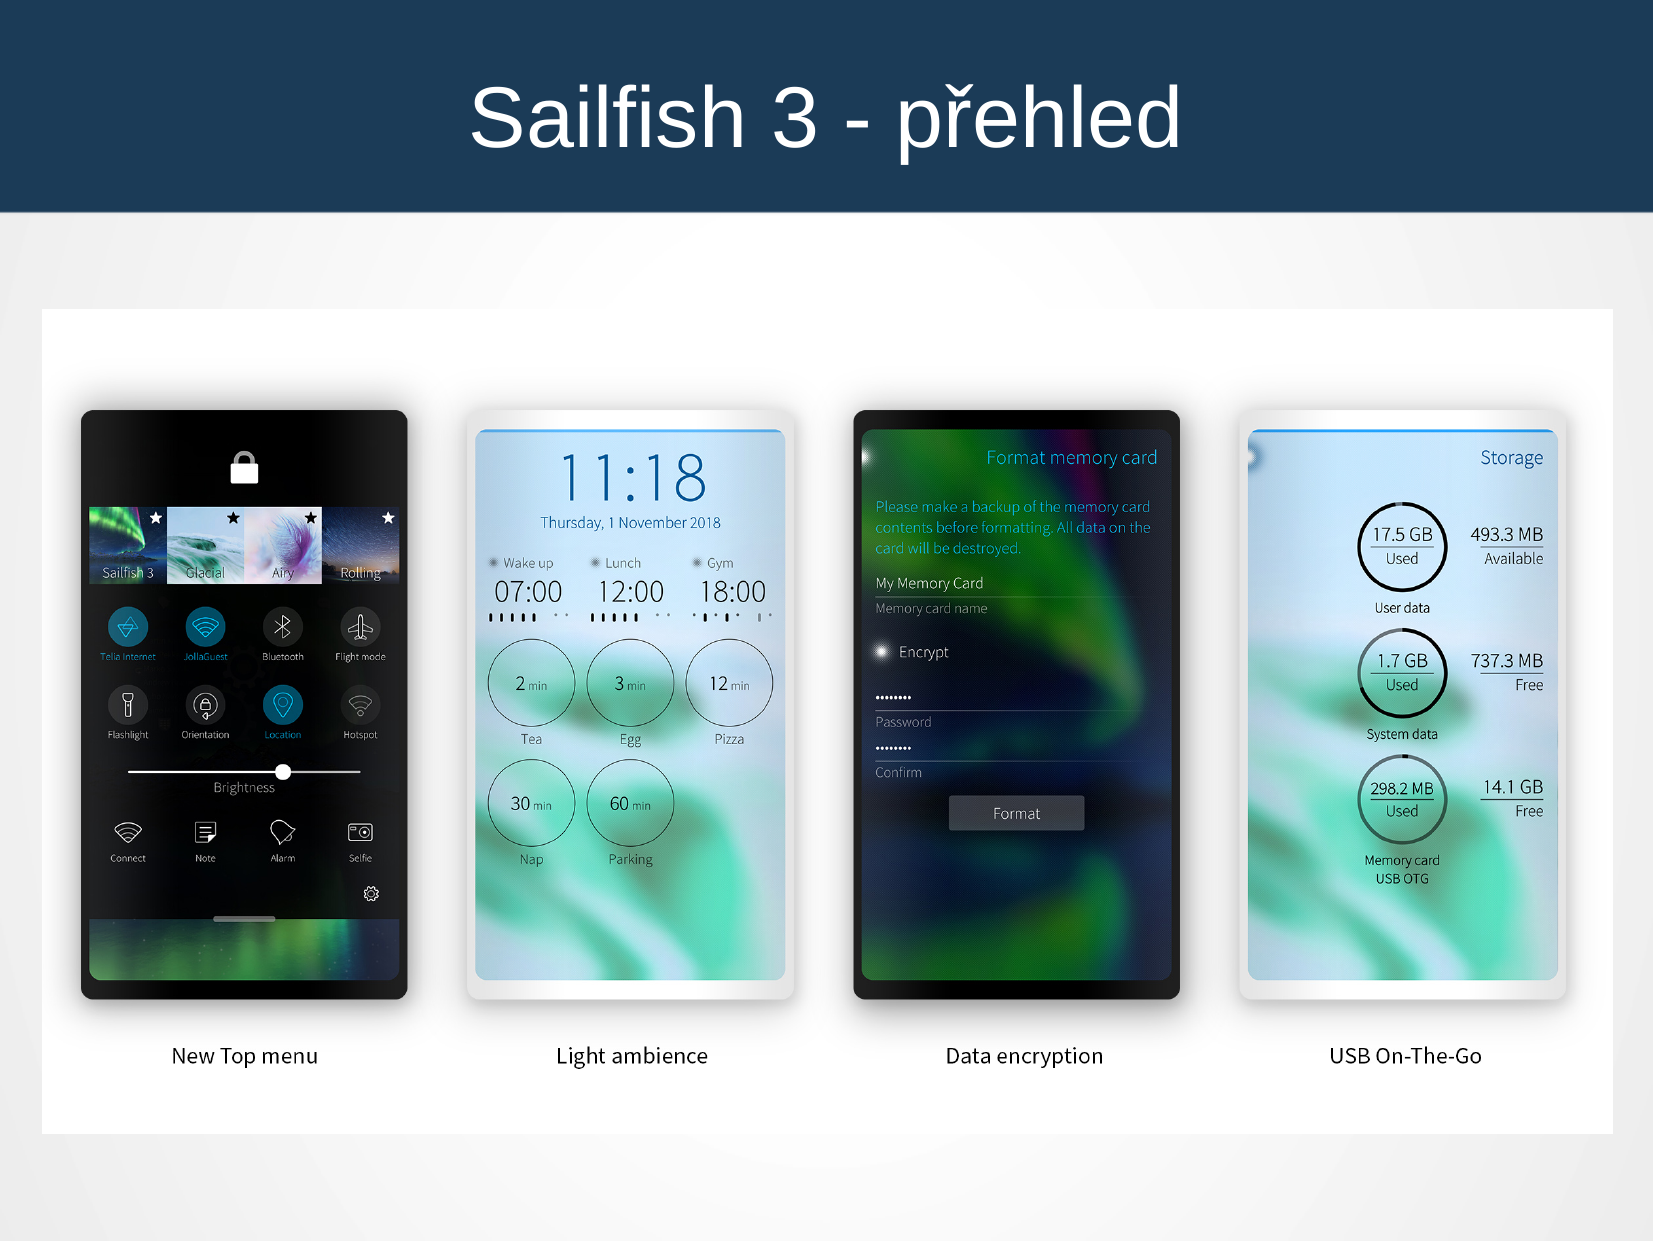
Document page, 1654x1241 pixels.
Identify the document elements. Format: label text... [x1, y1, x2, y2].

title Sailfish 3 - přehled [82, 47, 1571, 189]
picture [0, 0, 1653, 1241]
